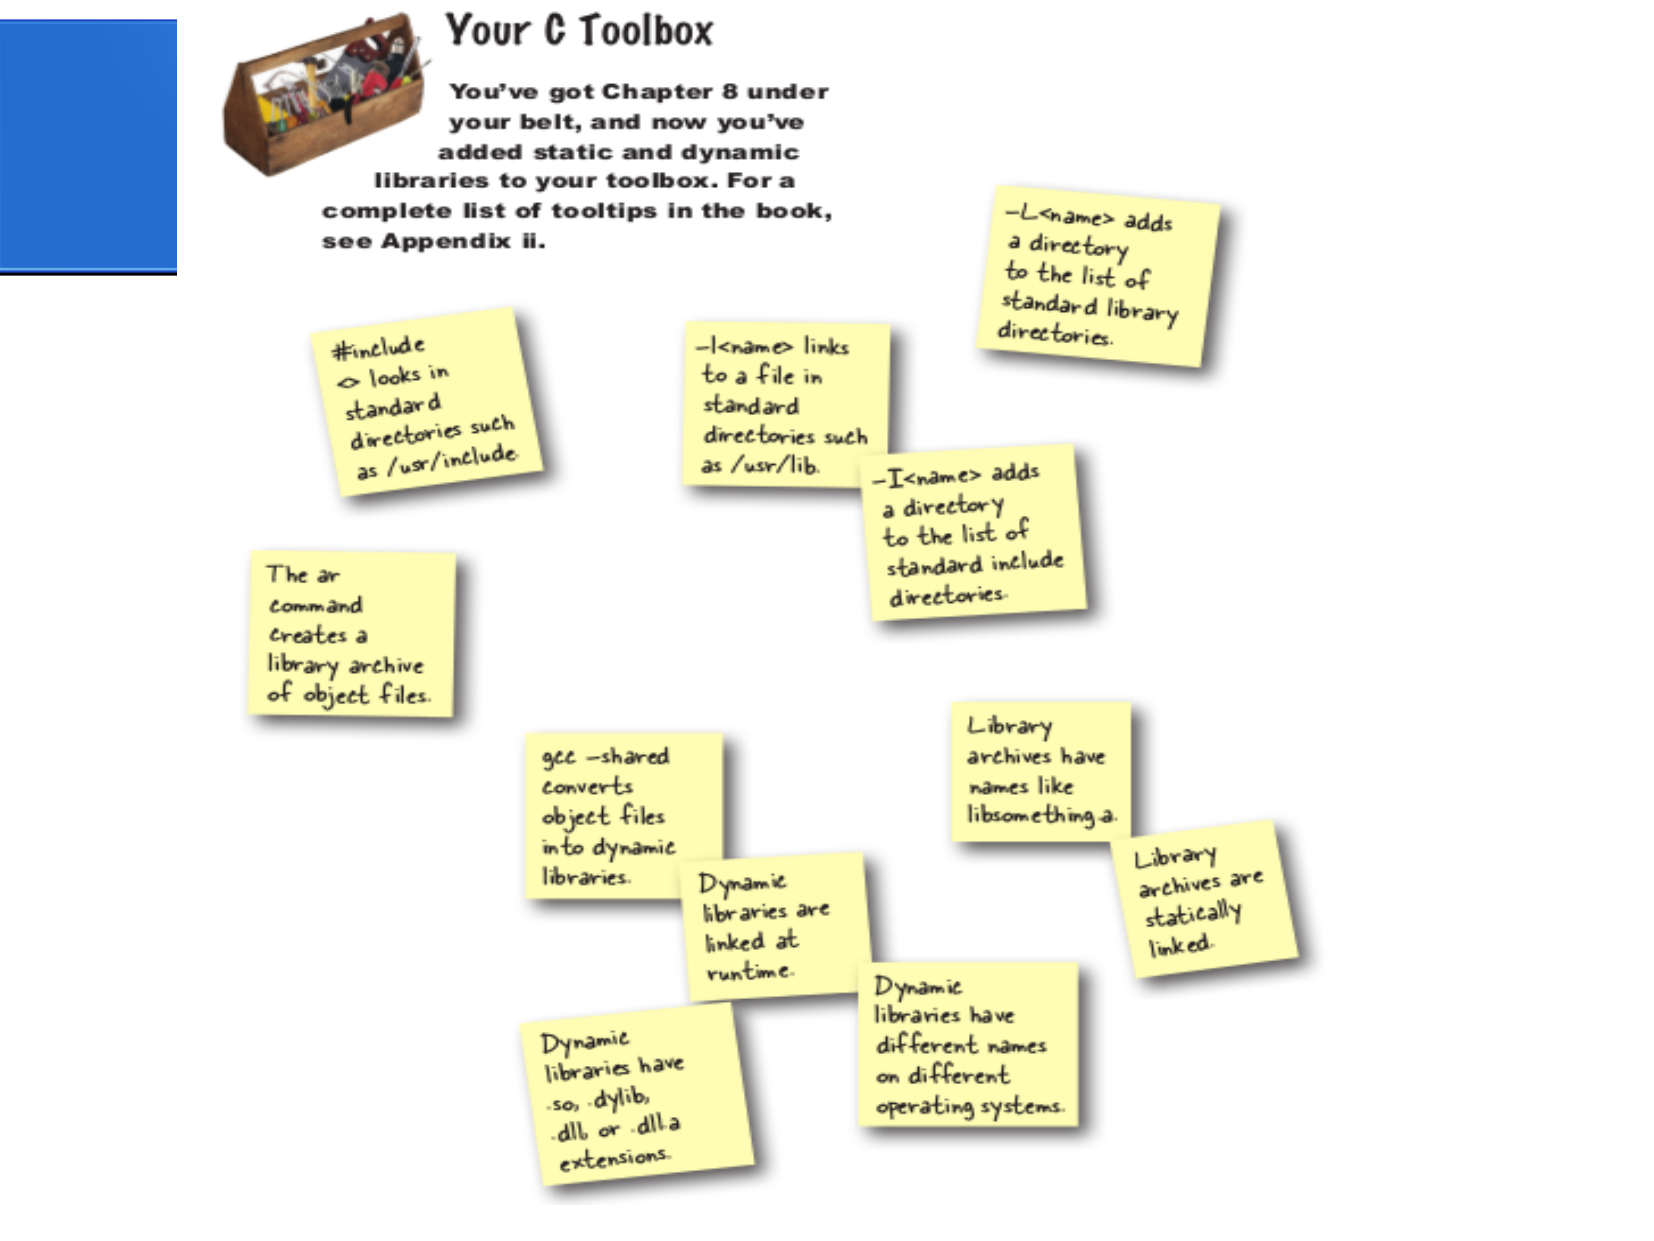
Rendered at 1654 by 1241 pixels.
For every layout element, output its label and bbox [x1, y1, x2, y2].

picture [177, 0, 1418, 1205]
